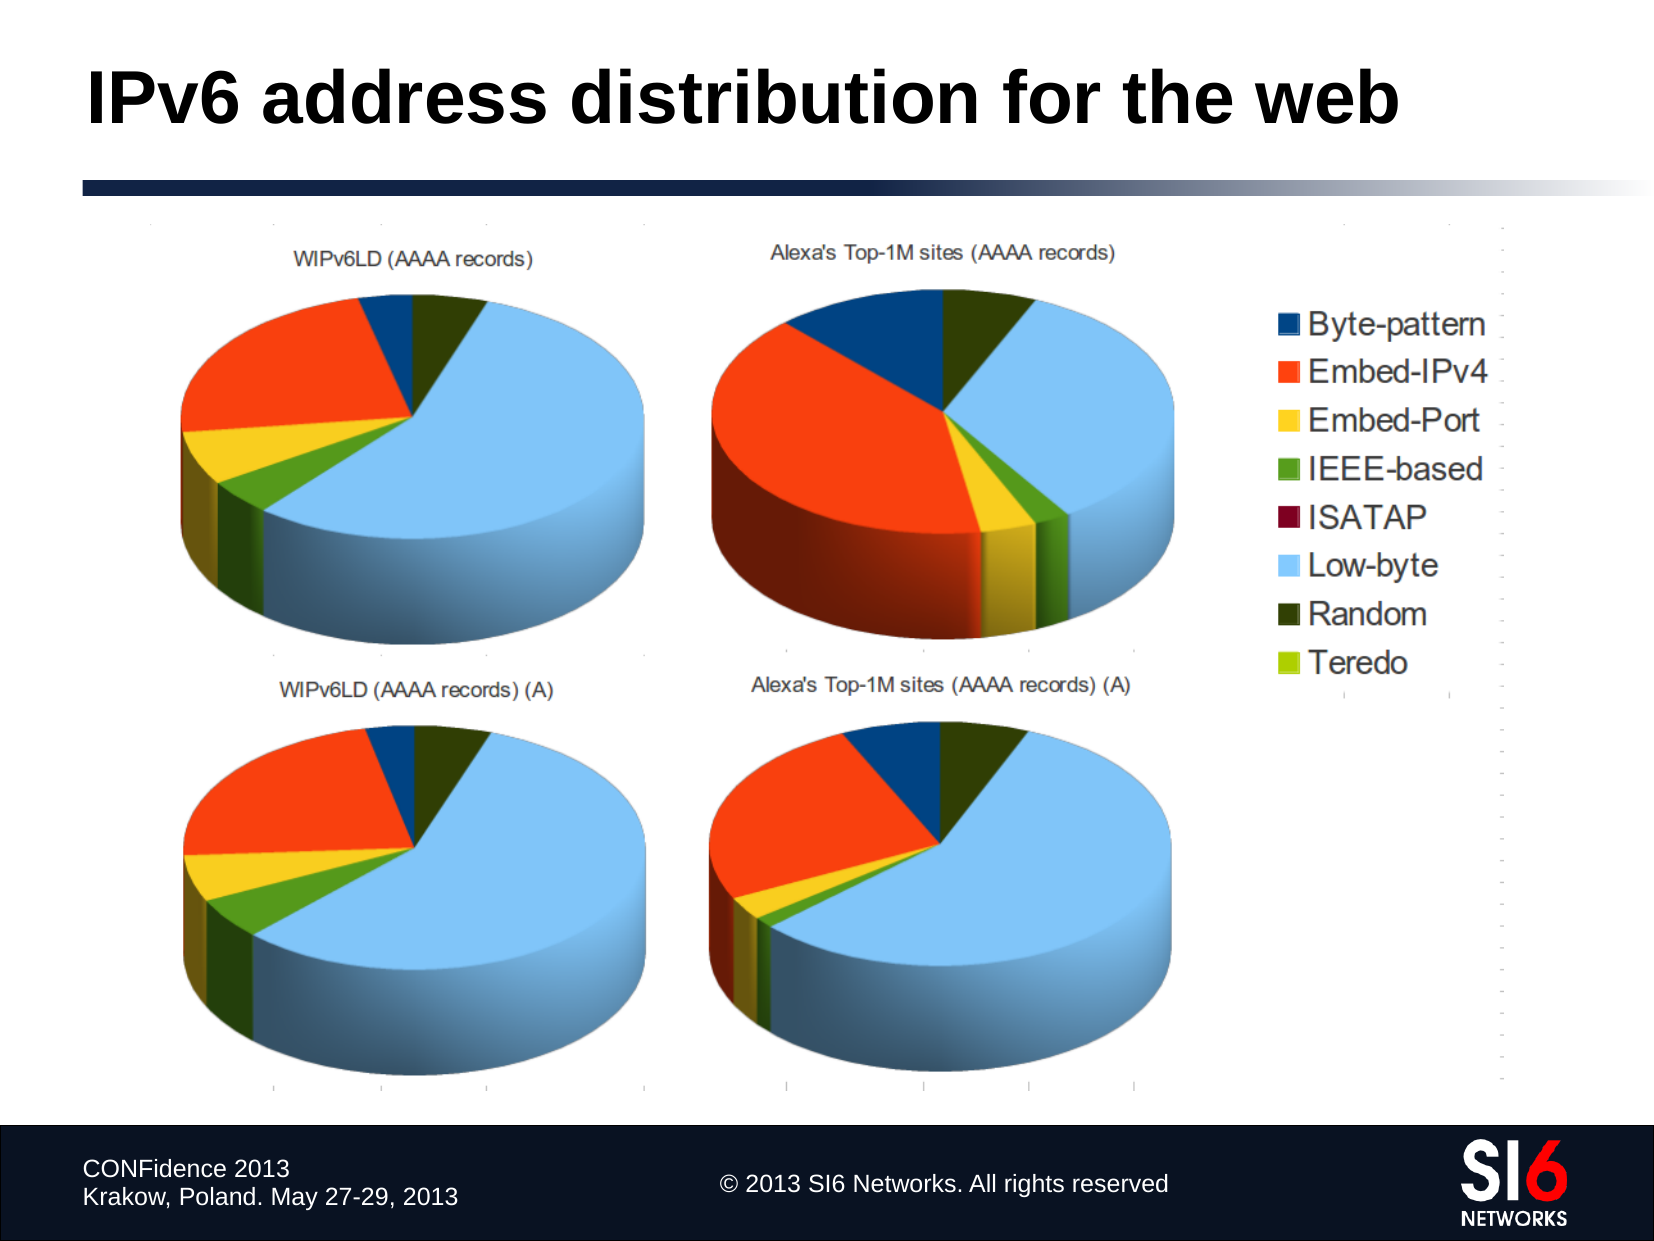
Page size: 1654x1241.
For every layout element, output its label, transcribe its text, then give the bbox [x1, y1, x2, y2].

picture [1461, 1139, 1567, 1226]
picture [150, 224, 1504, 1091]
title IPv6 address distribution for the web [86, 30, 1576, 166]
